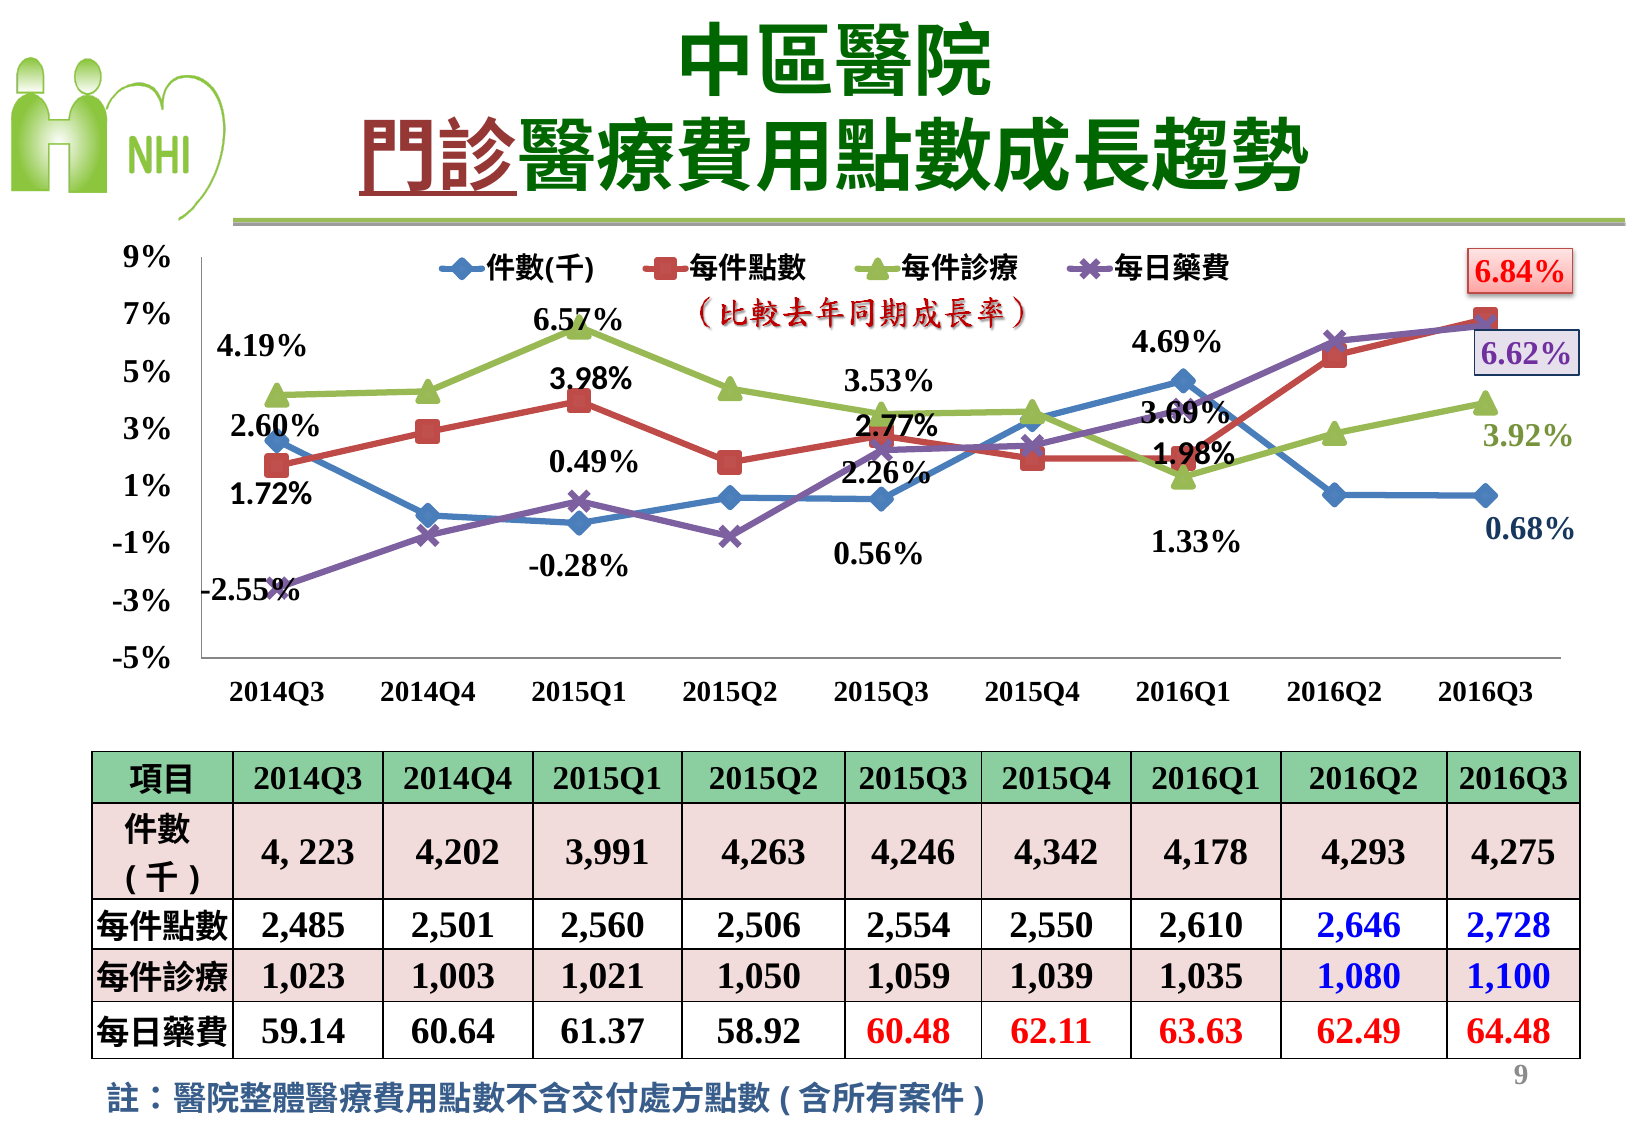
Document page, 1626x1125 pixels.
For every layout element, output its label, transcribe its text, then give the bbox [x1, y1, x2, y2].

table_cell 62.11 [982, 1002, 1130, 1058]
table_cell 1,100 [1448, 950, 1579, 1001]
table_cell 4,178 [1132, 804, 1280, 898]
table_cell 2,501 [384, 900, 532, 948]
title 中區醫院 門診醫療費用點數成長趨勢 [245, 18, 1424, 193]
table_cell 2,728 [1448, 900, 1579, 948]
table_cell 1,050 [683, 950, 844, 1001]
text_box 註：醫院整體醫療費用點數不含交付處方點數(含所有案件) [91, 1069, 1063, 1125]
table_cell 2,610 [1132, 900, 1280, 948]
table_header 2015Q4 [982, 752, 1130, 802]
table_cell 件數(千) [93, 804, 232, 898]
table_cell 58.92 [683, 1002, 844, 1058]
picture [59, 234, 1583, 721]
table_header 2014Q4 [384, 752, 532, 802]
table_cell 1,003 [384, 950, 532, 1001]
table_cell 4, 223 [234, 804, 382, 898]
table_cell 60.64 [384, 1002, 532, 1058]
table_cell 2,560 [534, 900, 681, 948]
table_cell 1,035 [1132, 950, 1280, 1001]
table_cell 4,293 [1282, 804, 1446, 898]
table_header 項目 [93, 752, 232, 802]
table_cell 2,550 [982, 900, 1130, 948]
table_header 2016Q2 [1282, 752, 1446, 802]
table_cell 每日藥費 [93, 1002, 232, 1058]
table_header 2014Q3 [234, 752, 382, 802]
table_cell 4,275 [1448, 804, 1579, 898]
table_header 2015Q1 [534, 752, 681, 802]
table_cell 1,059 [846, 950, 981, 1001]
table_header 2015Q2 [683, 752, 844, 802]
table_cell 4,263 [683, 804, 844, 898]
table_cell 1,021 [534, 950, 681, 1001]
table_cell 2,485 [234, 900, 382, 948]
table_cell 4,202 [384, 804, 532, 898]
table_cell 64.48 [1448, 1002, 1579, 1058]
table_cell 4,342 [982, 804, 1130, 898]
table_cell 59.14 [234, 1002, 382, 1058]
table_cell 1,023 [234, 950, 382, 1001]
slide_number <編號> [1164, 1042, 1544, 1103]
table_cell 60.48 [846, 1002, 981, 1058]
table_cell 63.63 [1132, 1002, 1280, 1058]
table_cell 62.49 [1282, 1002, 1446, 1042]
table_header 2016Q1 [1132, 752, 1280, 802]
table_header 2015Q3 [846, 752, 981, 802]
table_cell 4,246 [846, 804, 981, 898]
table_header 2016Q3 [1448, 752, 1579, 802]
table_cell 1,039 [982, 950, 1130, 1001]
table_cell 3,991 [534, 804, 681, 898]
picture [0, 42, 233, 233]
table_cell 2,554 [846, 900, 981, 948]
table_cell 2,506 [683, 900, 844, 948]
table_cell 1,080 [1282, 950, 1446, 1001]
table_cell 每件診療 [93, 950, 232, 1001]
table_cell 每件點數 [93, 900, 232, 948]
table_cell 61.37 [534, 1002, 681, 1058]
table_cell 2,646 [1282, 900, 1446, 948]
